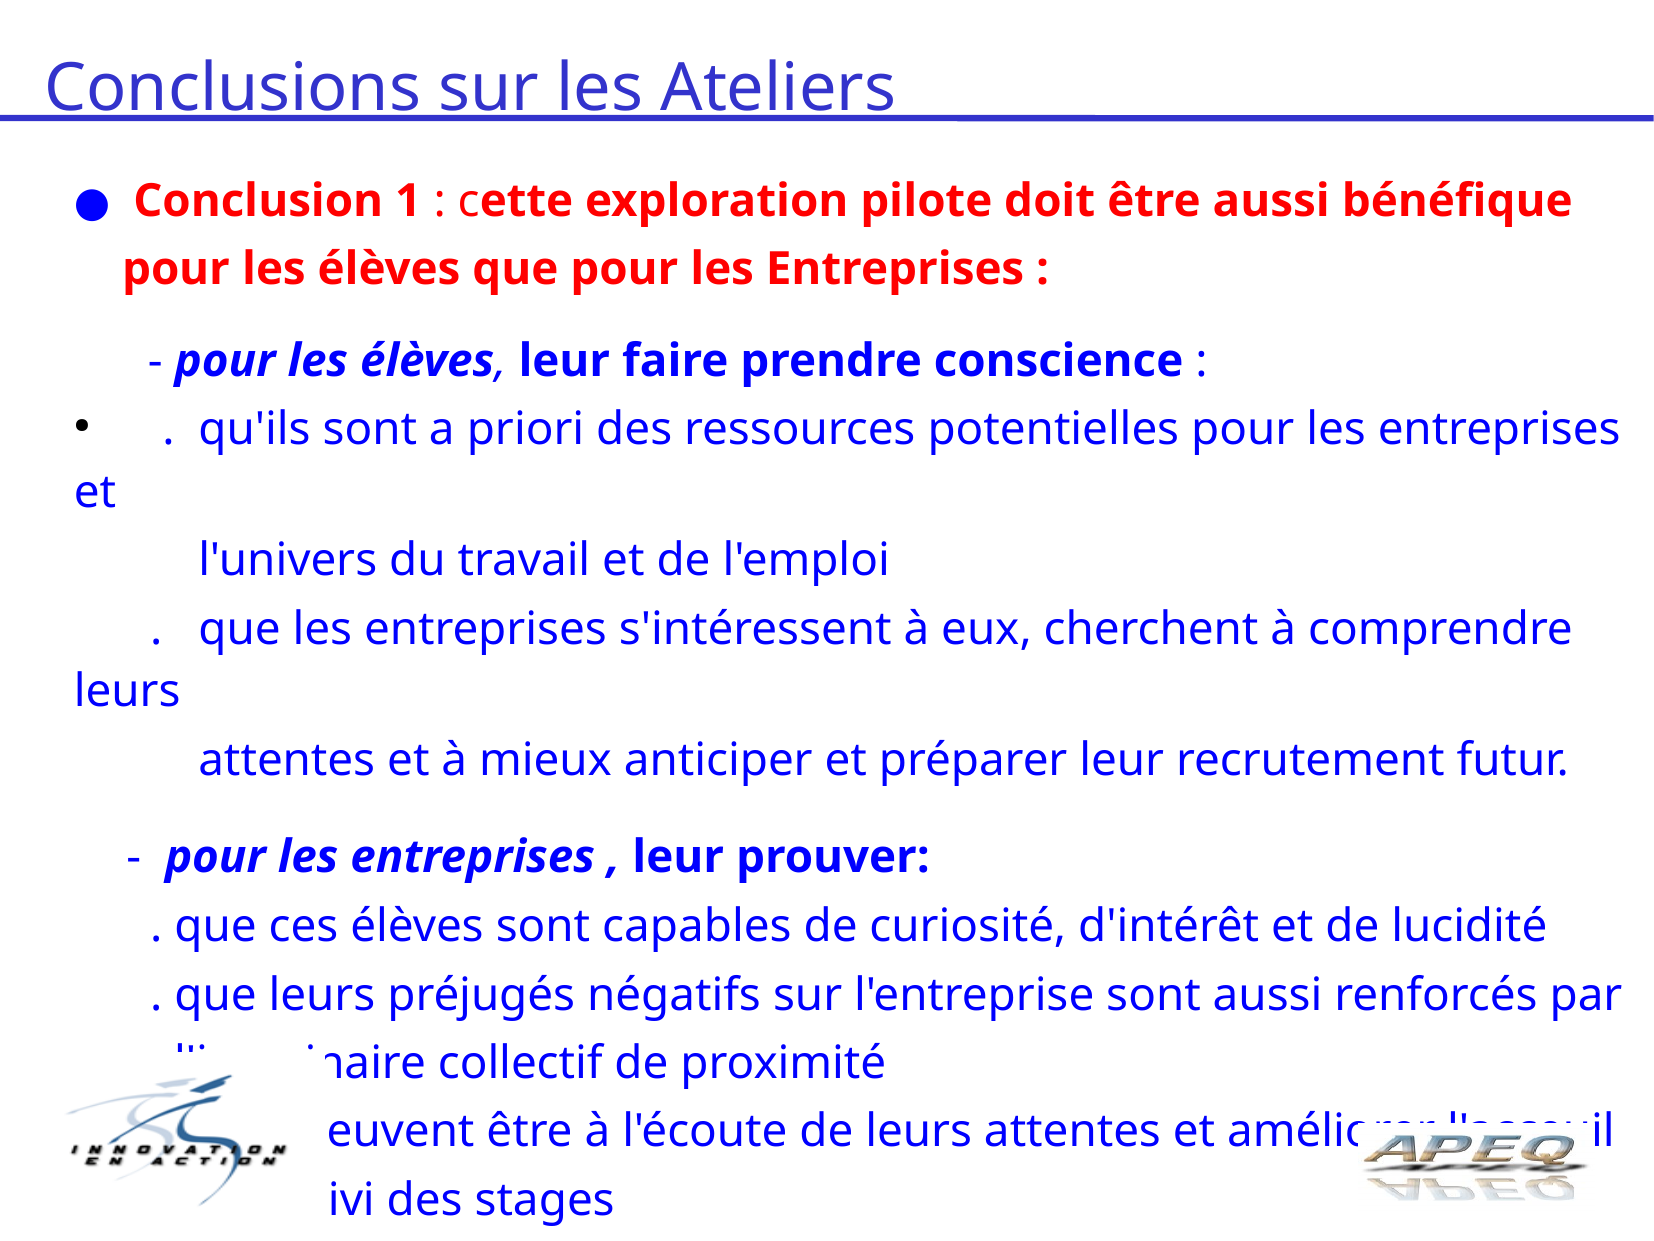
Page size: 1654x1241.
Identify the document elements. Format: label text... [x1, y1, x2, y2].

text_box Conclusions sur les Ateliers [29, 0, 1654, 115]
text_box ● Conclusion 1 : cette exploration pilote doit être aussi bénéfique pour les élèves que pour les Entreprises : - pour les élèves, leur faire prendre conscience : . qu'ils sont a priori des ressources potentielles pour les entreprises et l'univers du travail et de l'emploi . que les entreprises s'intéressent à eux, cherchent à comprendre leurs attentes et à mieux anticiper et préparer leur recrutement futur. - pour les entreprises , leur prouver: . que ces élèves sont capables de curiosité, d'intérêt et de lucidité . que leurs préjugés négatifs sur l'entreprise sont aussi renforcés par l'imaginaire collectif de proximité . qu'ils peuvent être à l'écoute de leurs attentes et améliorer l'acceuil et le suivi des stages [59, 122, 1654, 1046]
picture [29, 1033, 384, 1241]
picture [1358, 1122, 1619, 1219]
